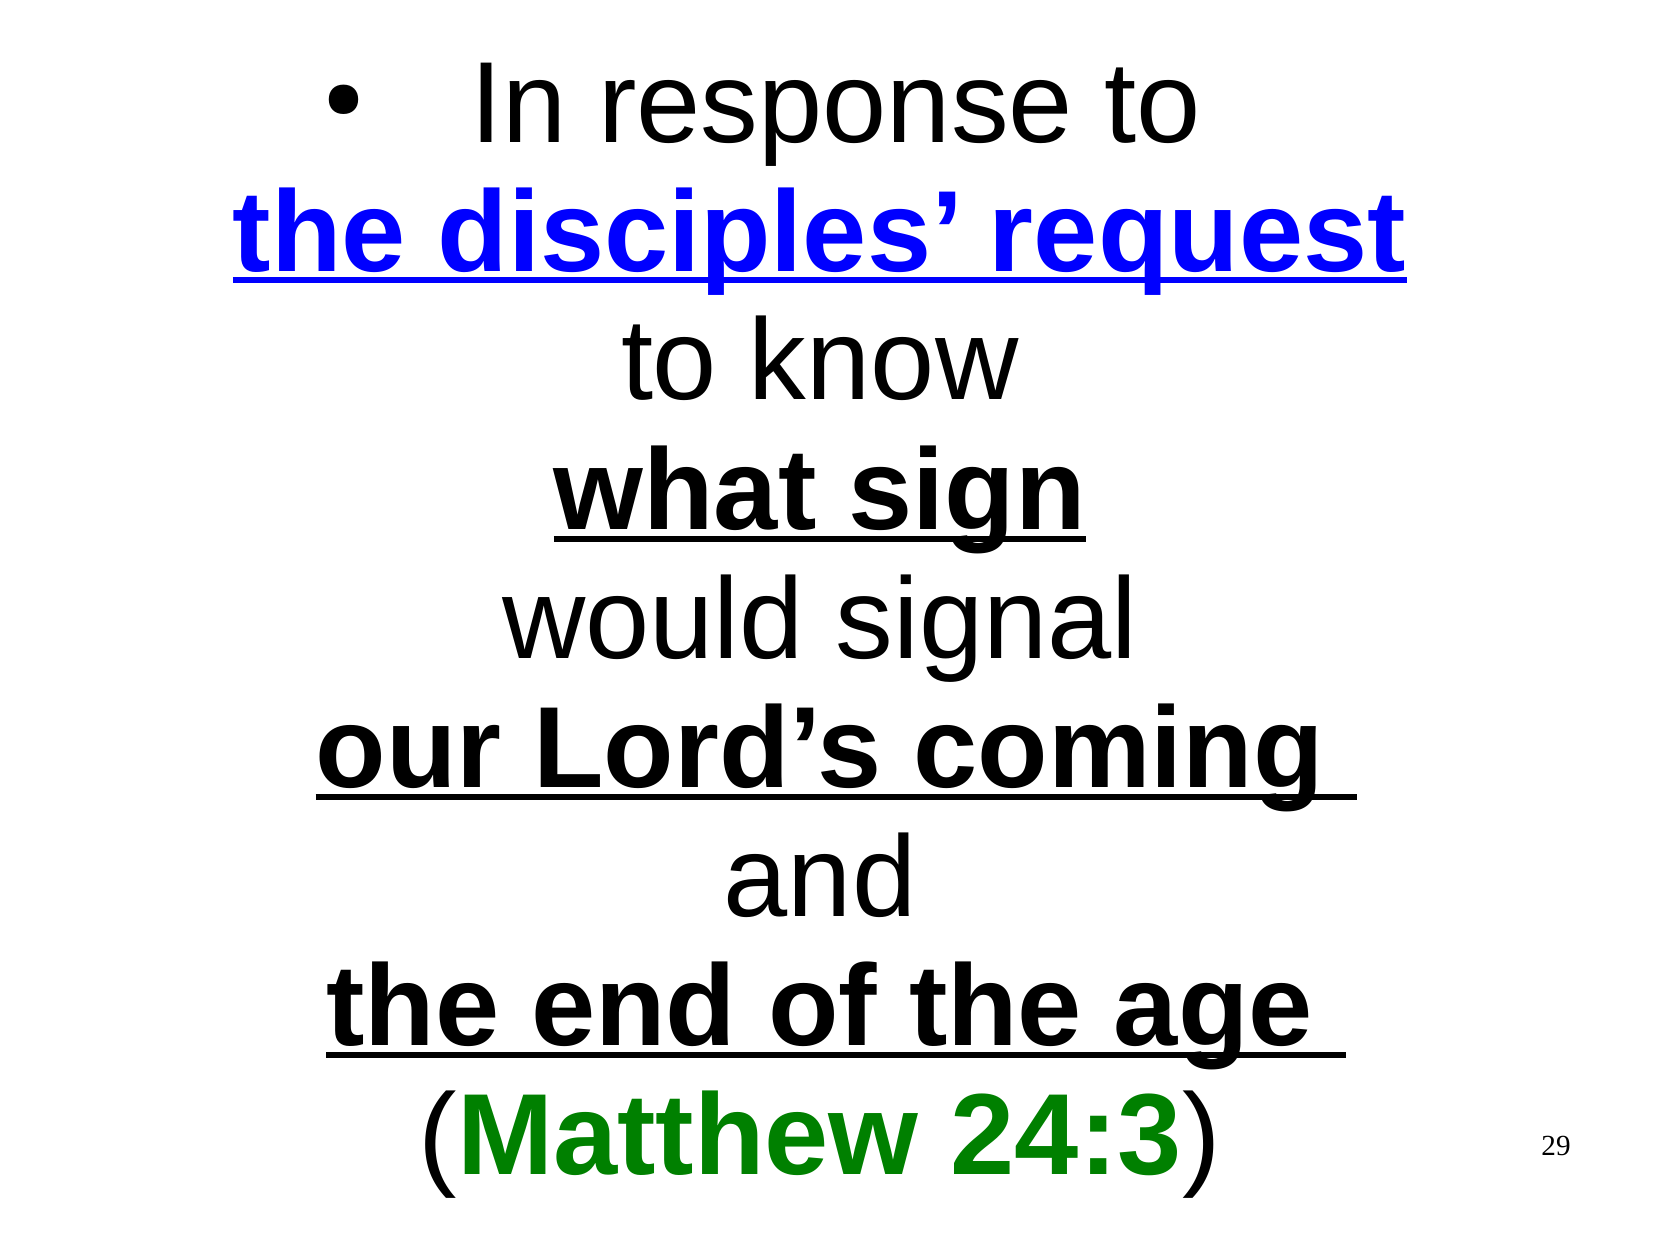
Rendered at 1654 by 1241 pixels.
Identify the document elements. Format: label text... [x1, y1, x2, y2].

list In response to the disciples’ request to know what sign would signal our Lord’s coming and the end of the age (Matthew 24:3) [0, 37, 1613, 1201]
